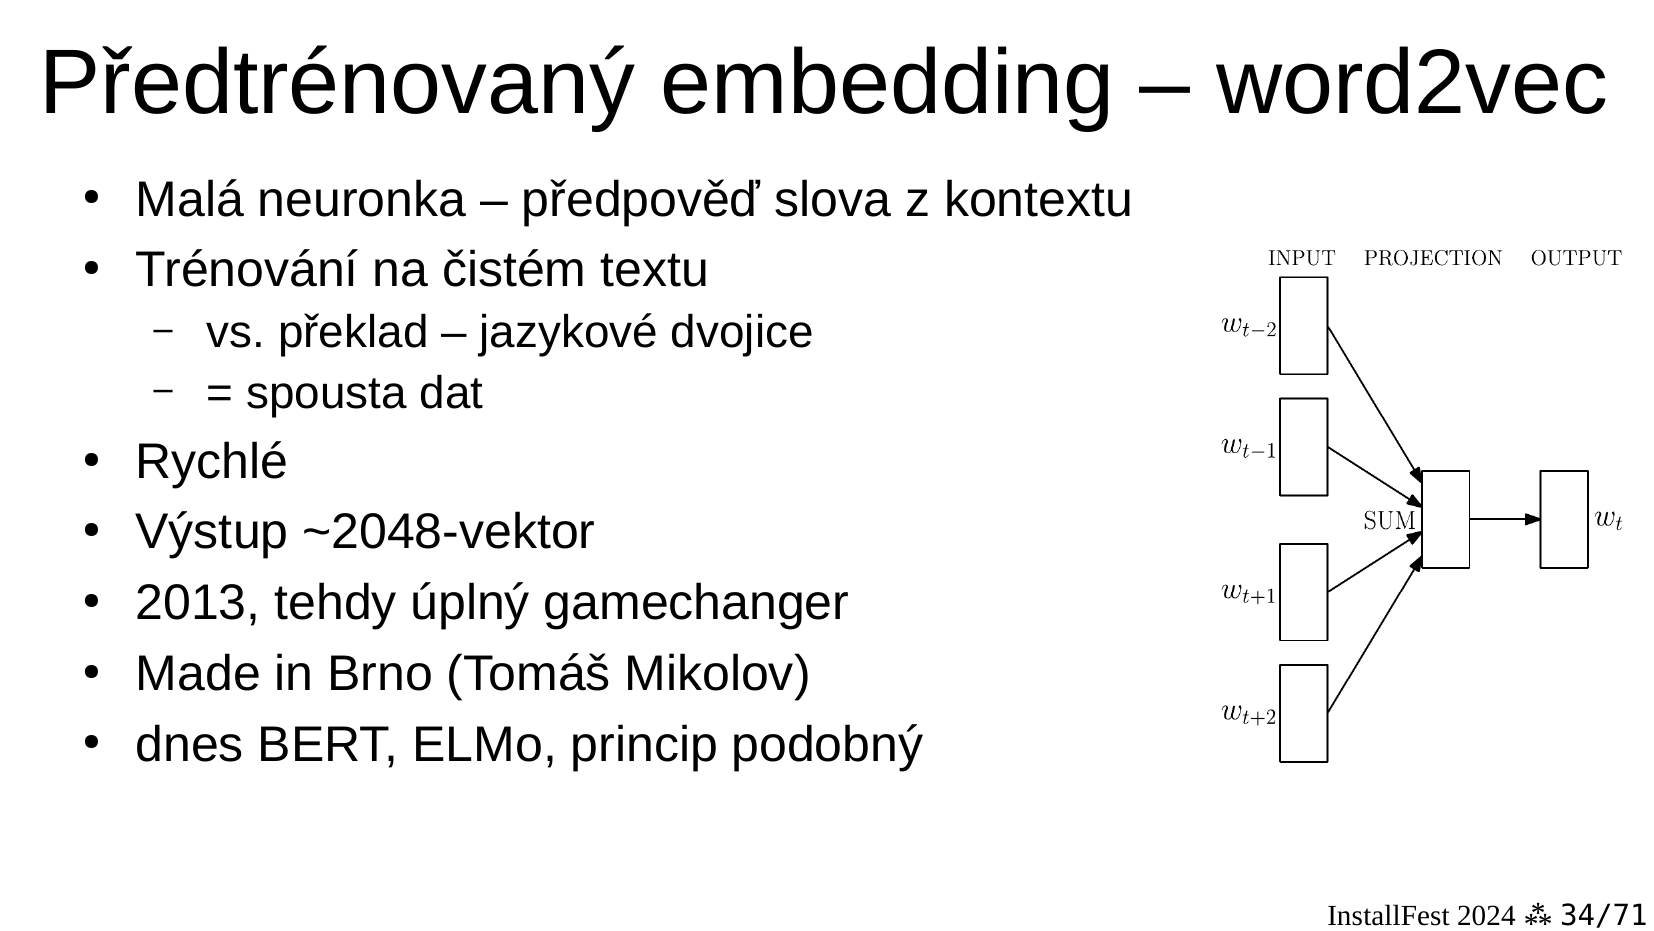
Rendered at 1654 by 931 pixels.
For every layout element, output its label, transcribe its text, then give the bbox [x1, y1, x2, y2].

picture [1211, 241, 1639, 767]
title Předtrénovaný embedding – word2vec [0, 13, 1651, 151]
list Malá neuronka – předpověď slova z kontextu Trénování na čistém textu vs. překlad – jazykové dvojice = spousta dat Rychlé Výstup ~2048-vektor 2013, tehdy úplný gamechanger Made in Brno (Tomáš Mikolov) dnes BERT, ELMo, princip podobný [64, 170, 1220, 905]
